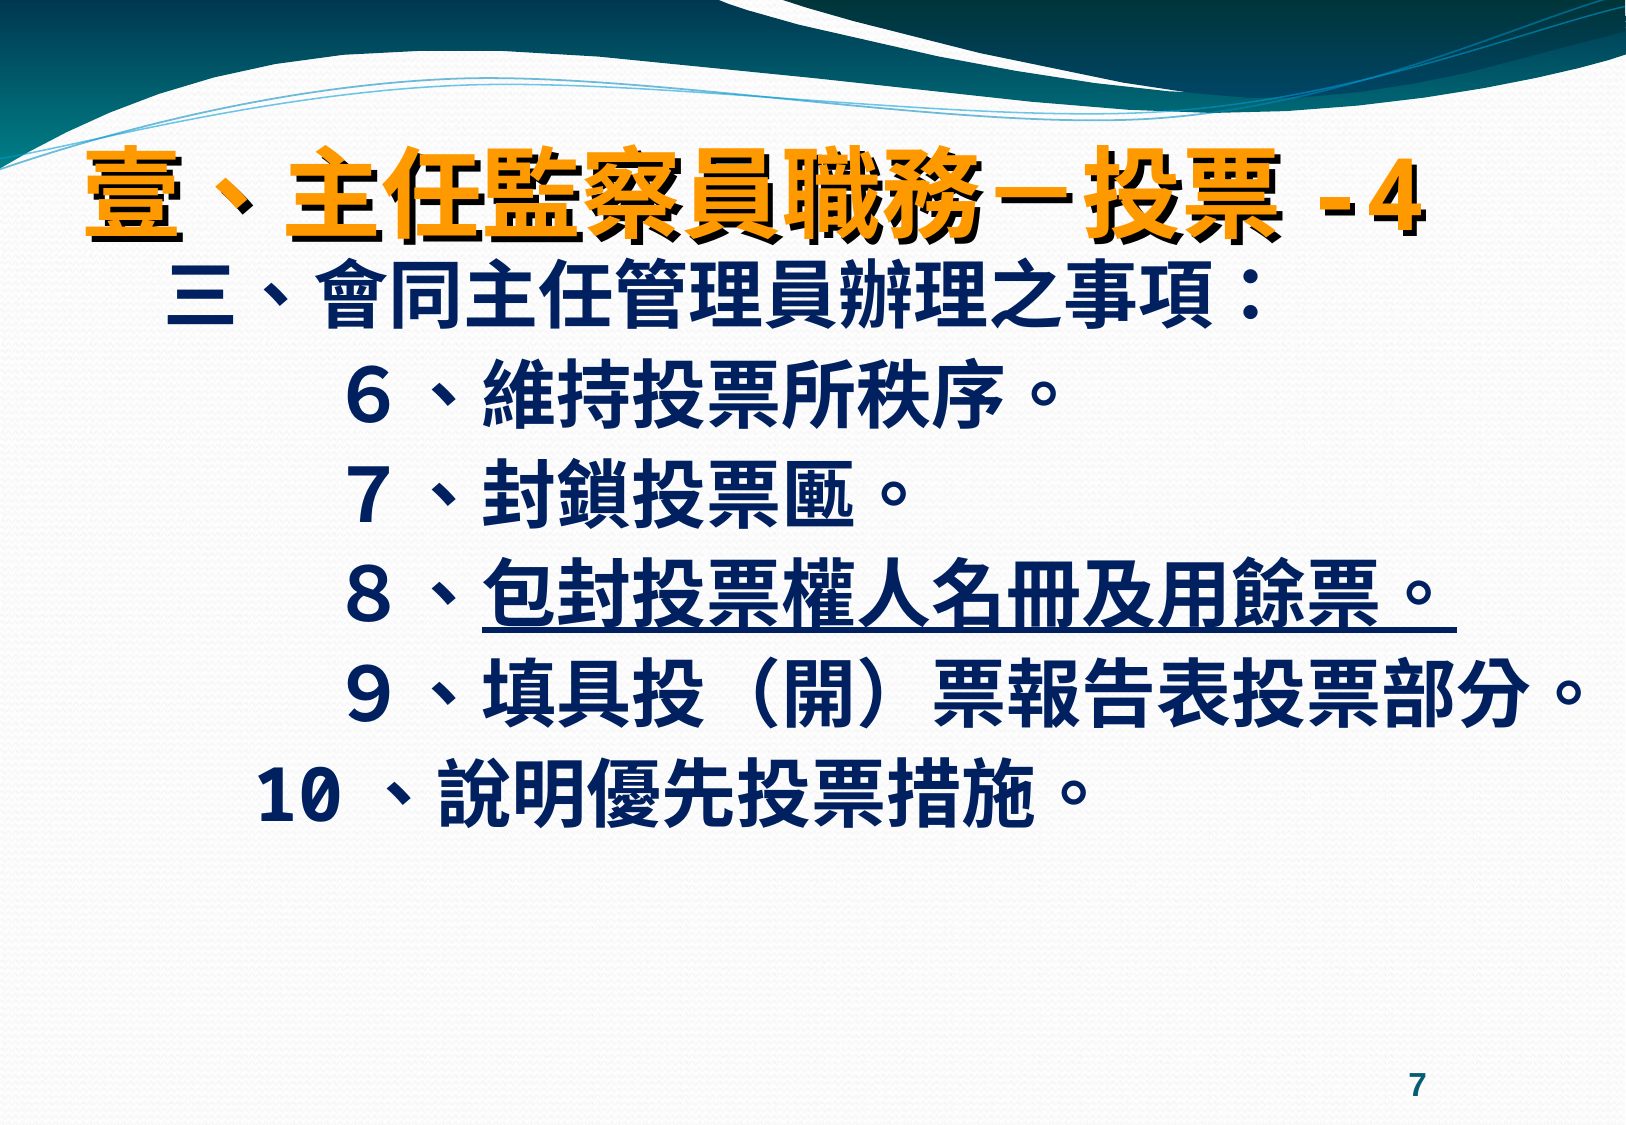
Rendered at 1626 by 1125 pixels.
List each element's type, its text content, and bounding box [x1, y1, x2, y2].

title 壹、主任監察員職務－投票-4 [81, 106, 1544, 251]
text_box [1408, 1042, 1544, 1103]
list 三、會同主任管理員辦理之事項： ６、維持投票所秩序。 ７、封鎖投票匭。 ８、包封投票權人名冊及用餘票。 ９、填具投（開）票報告表投票部分。 10、說明優先投票措施。 [103, 250, 1586, 1103]
